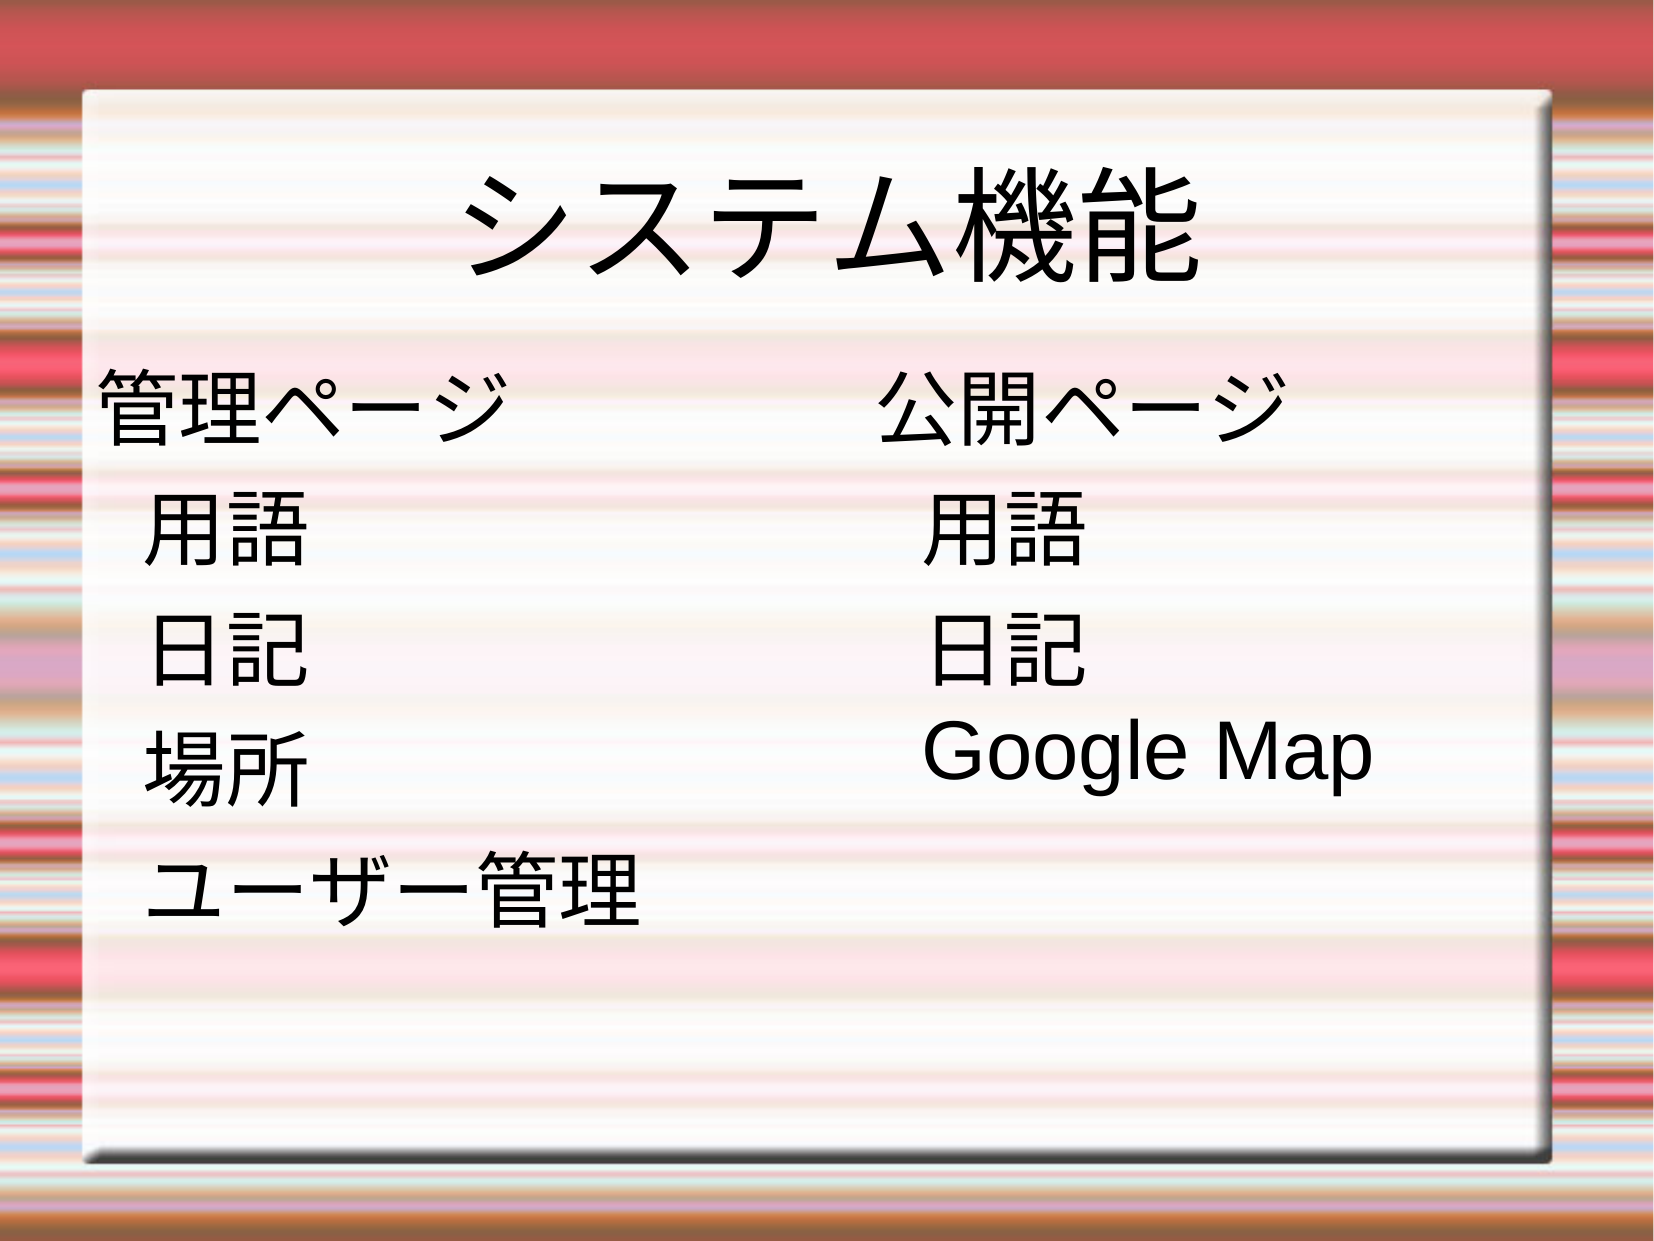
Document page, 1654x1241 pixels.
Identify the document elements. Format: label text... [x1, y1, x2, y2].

picture [0, 0, 1654, 1241]
title システム機能 [121, 114, 1534, 322]
list 公開ページ 用語 日記 Google Map [862, 342, 1462, 1124]
list 管理ページ 用語 日記 場所 ユーザー管理 [83, 342, 765, 1124]
